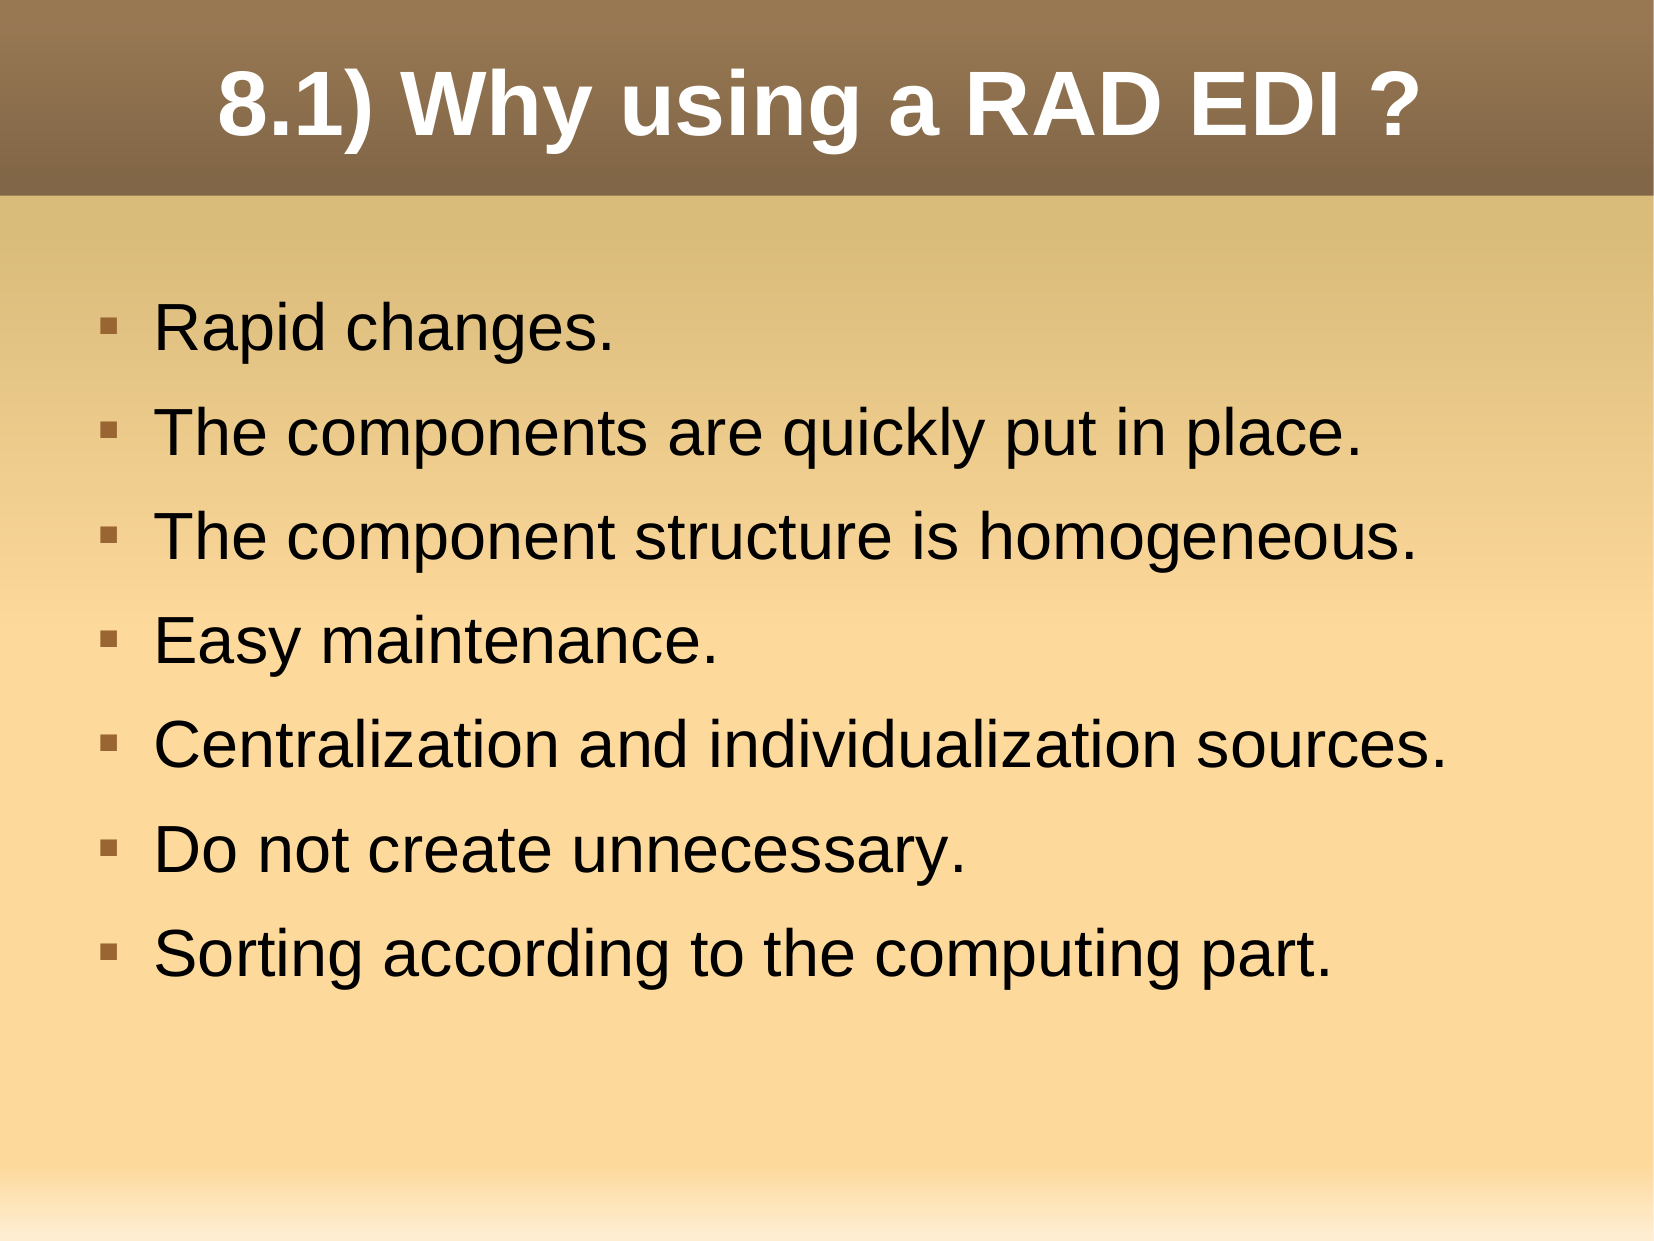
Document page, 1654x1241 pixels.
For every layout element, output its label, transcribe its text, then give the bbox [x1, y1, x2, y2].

list Rapid changes. The components are quickly put in place. The component structure is homogeneous. Easy maintenance. Centralization and individualization sources. Do not create unnecessary. Sorting according to the computing part. [82, 290, 1571, 1096]
title 8.1) Why using a RAD EDI ? [76, 7, 1565, 200]
picture [0, 0, 1654, 1241]
